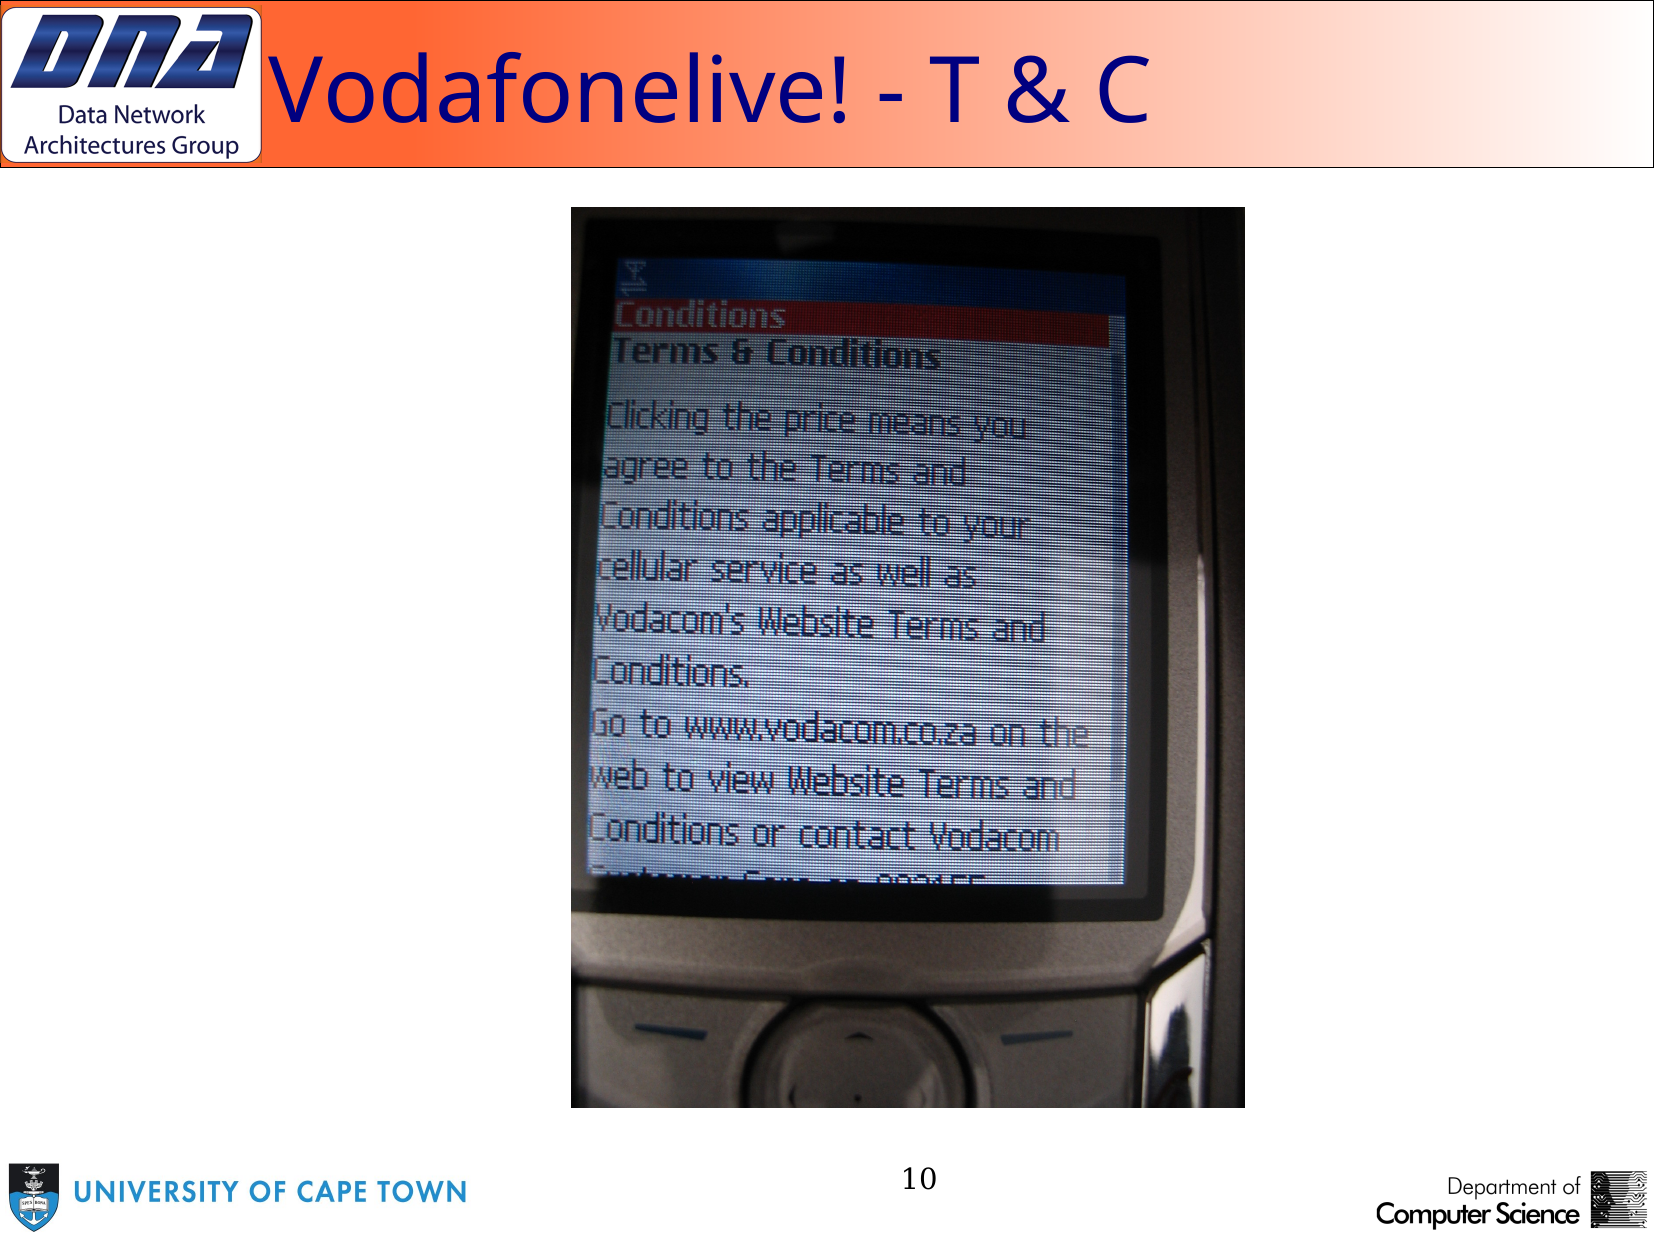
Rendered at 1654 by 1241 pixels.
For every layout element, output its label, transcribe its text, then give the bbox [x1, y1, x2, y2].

title Vodafonelive! - T & C [268, 11, 1654, 163]
picture [5, 1159, 479, 1235]
picture [571, 207, 1245, 1108]
picture [0, 5, 262, 163]
picture [1368, 1159, 1654, 1235]
